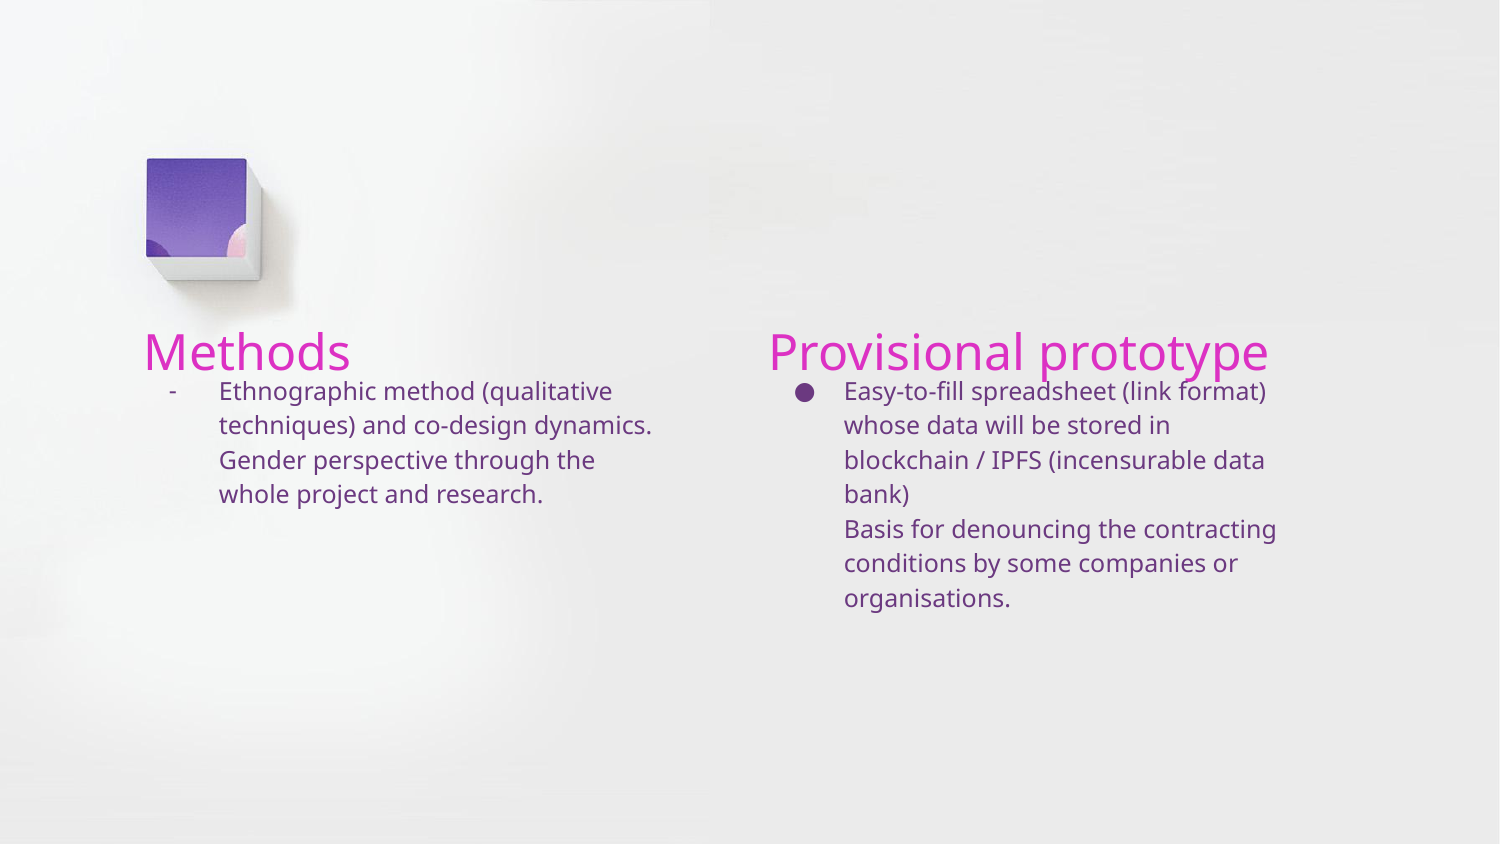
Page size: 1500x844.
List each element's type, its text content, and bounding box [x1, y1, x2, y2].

title Ethnographic method (qualitative techniques) and co-design dynamics. Gender perspective through the whole project and research. [128, 355, 686, 462]
title Provisional prototype [753, 305, 1440, 412]
picture [0, 0, 1500, 844]
title Methods [128, 305, 669, 355]
title Easy-to-fill spreadsheet (link format) whose data will be stored in blockchain / IPFS (incensurable data bank) Basis for denouncing the contracting conditions by some companies or organisations. [753, 355, 1311, 462]
